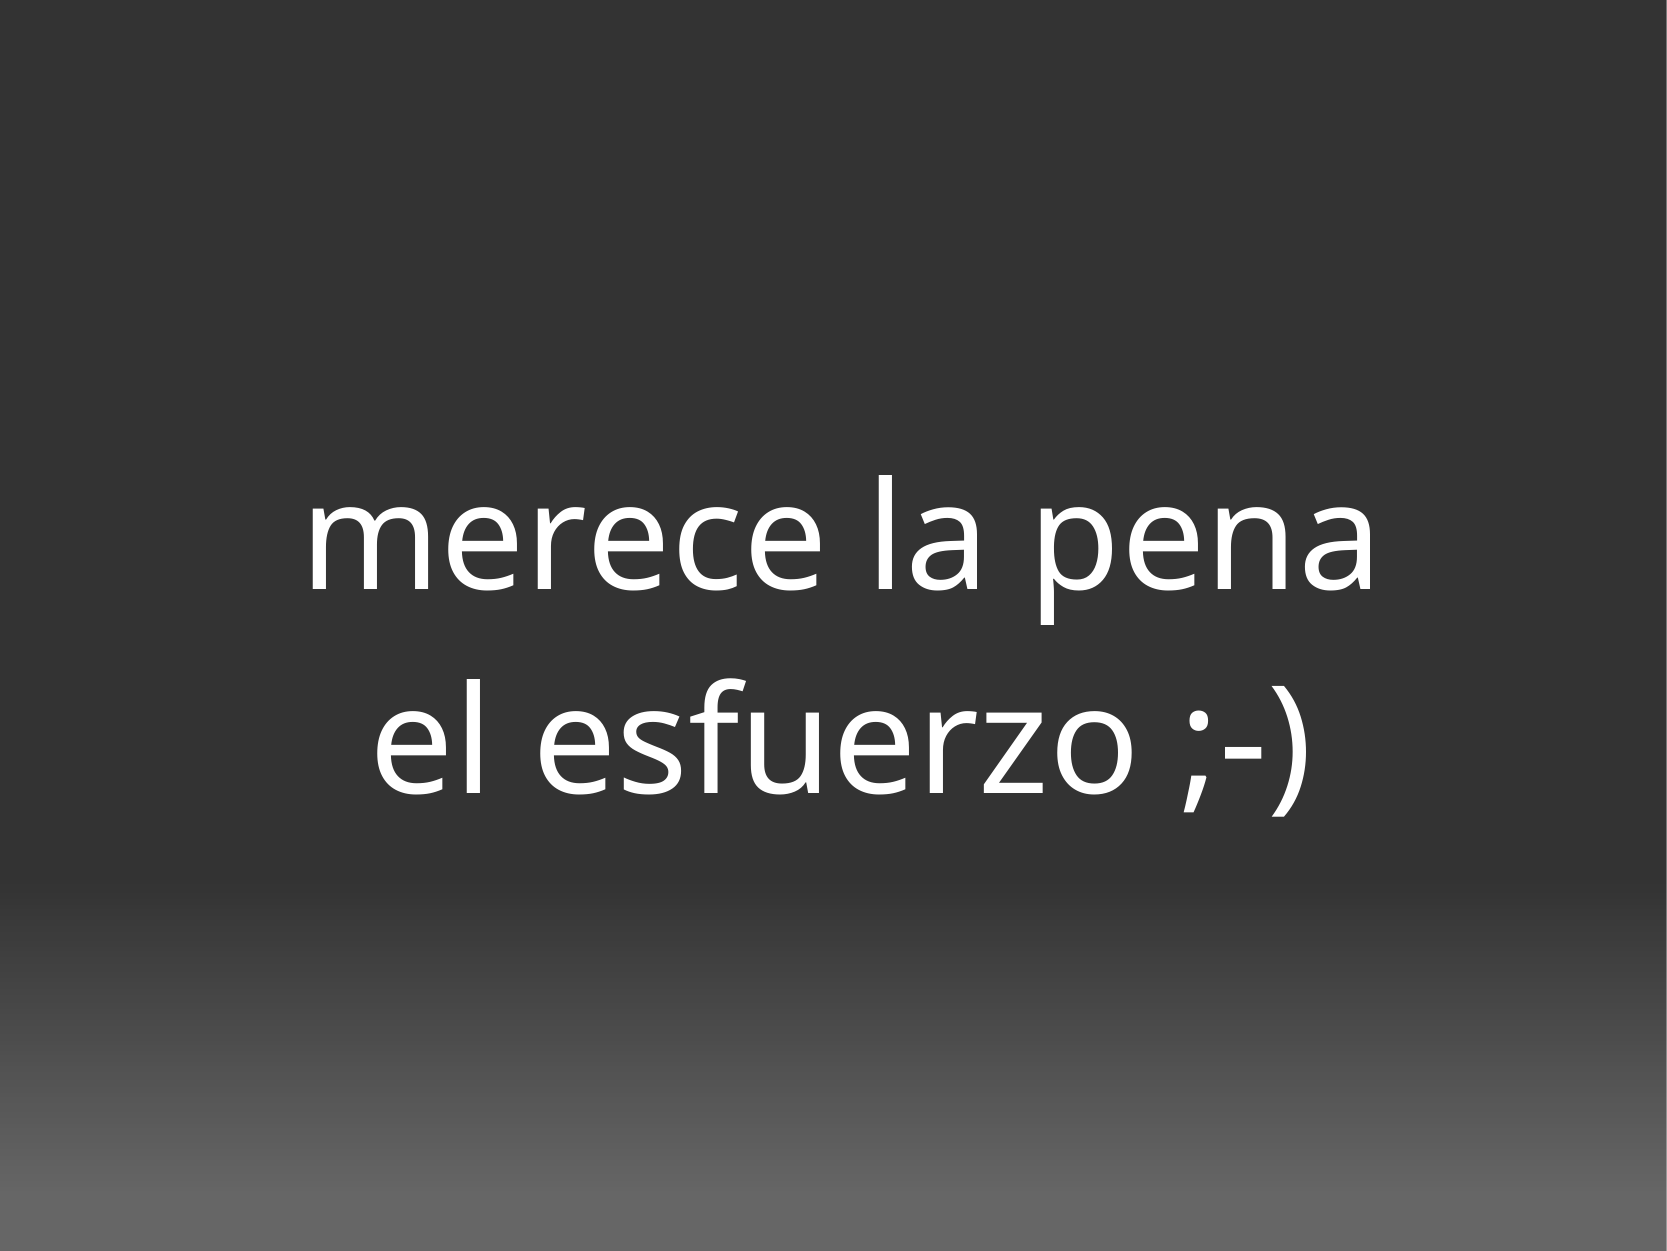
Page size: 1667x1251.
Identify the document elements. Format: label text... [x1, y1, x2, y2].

picture [0, 0, 1667, 1251]
title merece la pena el esfuerzo ;-) [88, 452, 1595, 815]
